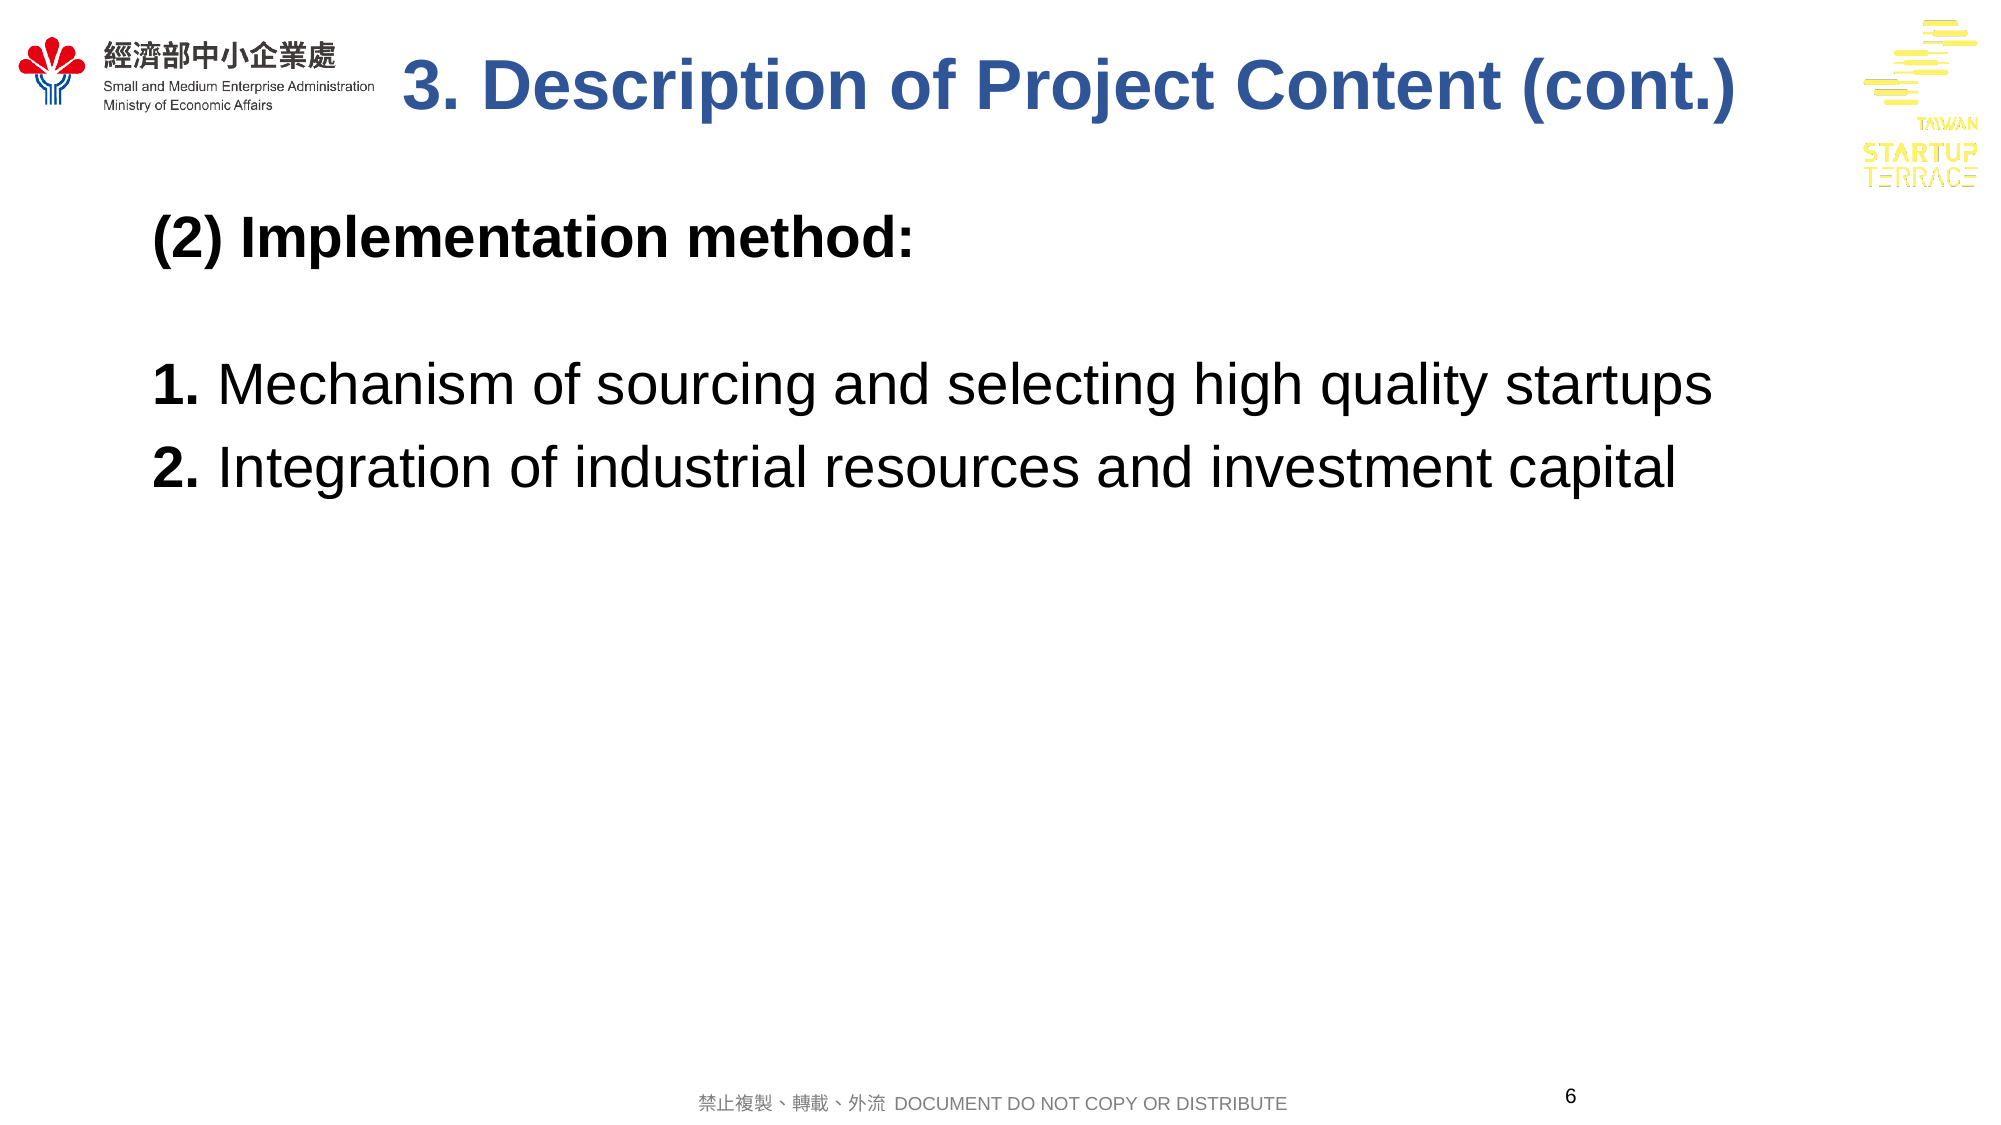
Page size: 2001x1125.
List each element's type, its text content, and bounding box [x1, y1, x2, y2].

title 3. Description of Project Content (cont.) [387, 2, 1796, 171]
list (2) Implementation method: 1. Mechanism of sourcing and selecting high quality startups 2. Integration of industrial resources and investment capital [137, 200, 1863, 1014]
text_box 6 [1550, 1064, 2000, 1125]
